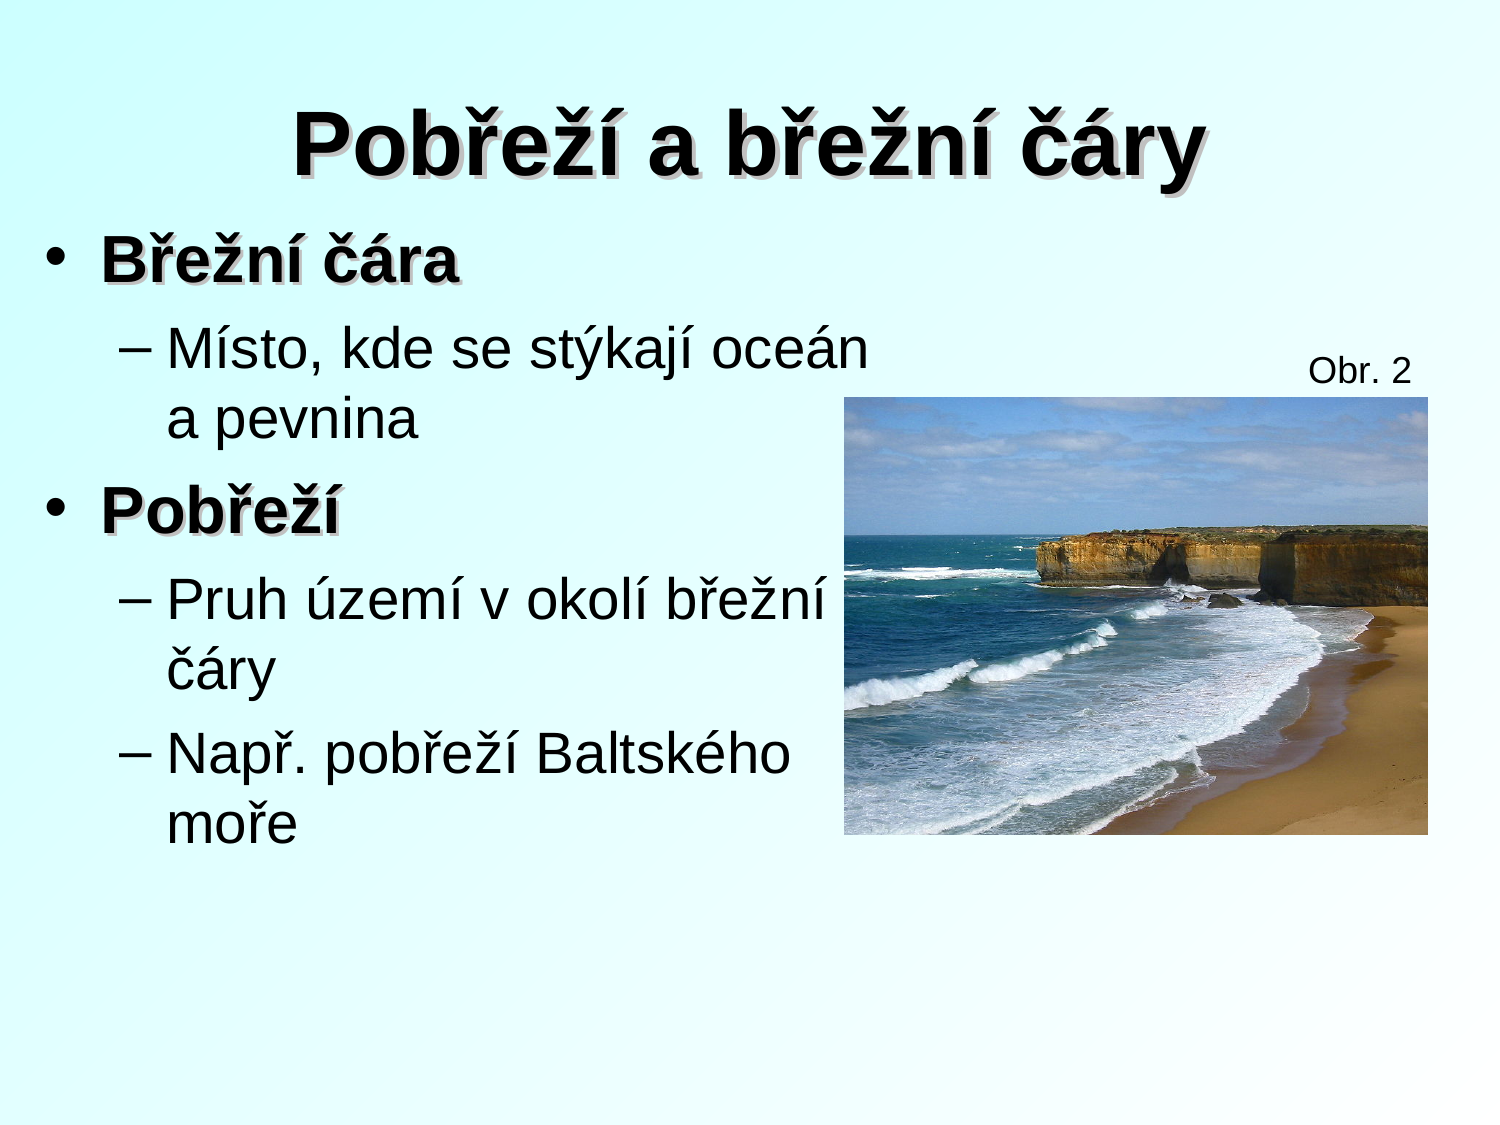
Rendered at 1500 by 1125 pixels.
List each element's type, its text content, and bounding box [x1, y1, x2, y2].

title Pobřeží a břežní čáry [75, 45, 1426, 233]
text_box Obr. 2 [1293, 337, 1447, 399]
picture [844, 397, 1428, 835]
list Břežní čára Místo, kde se stýkají oceán a pevnina Pobřeží Pruh území v okolí břežní čáry Např. pobřeží Baltského moře [29, 207, 894, 887]
